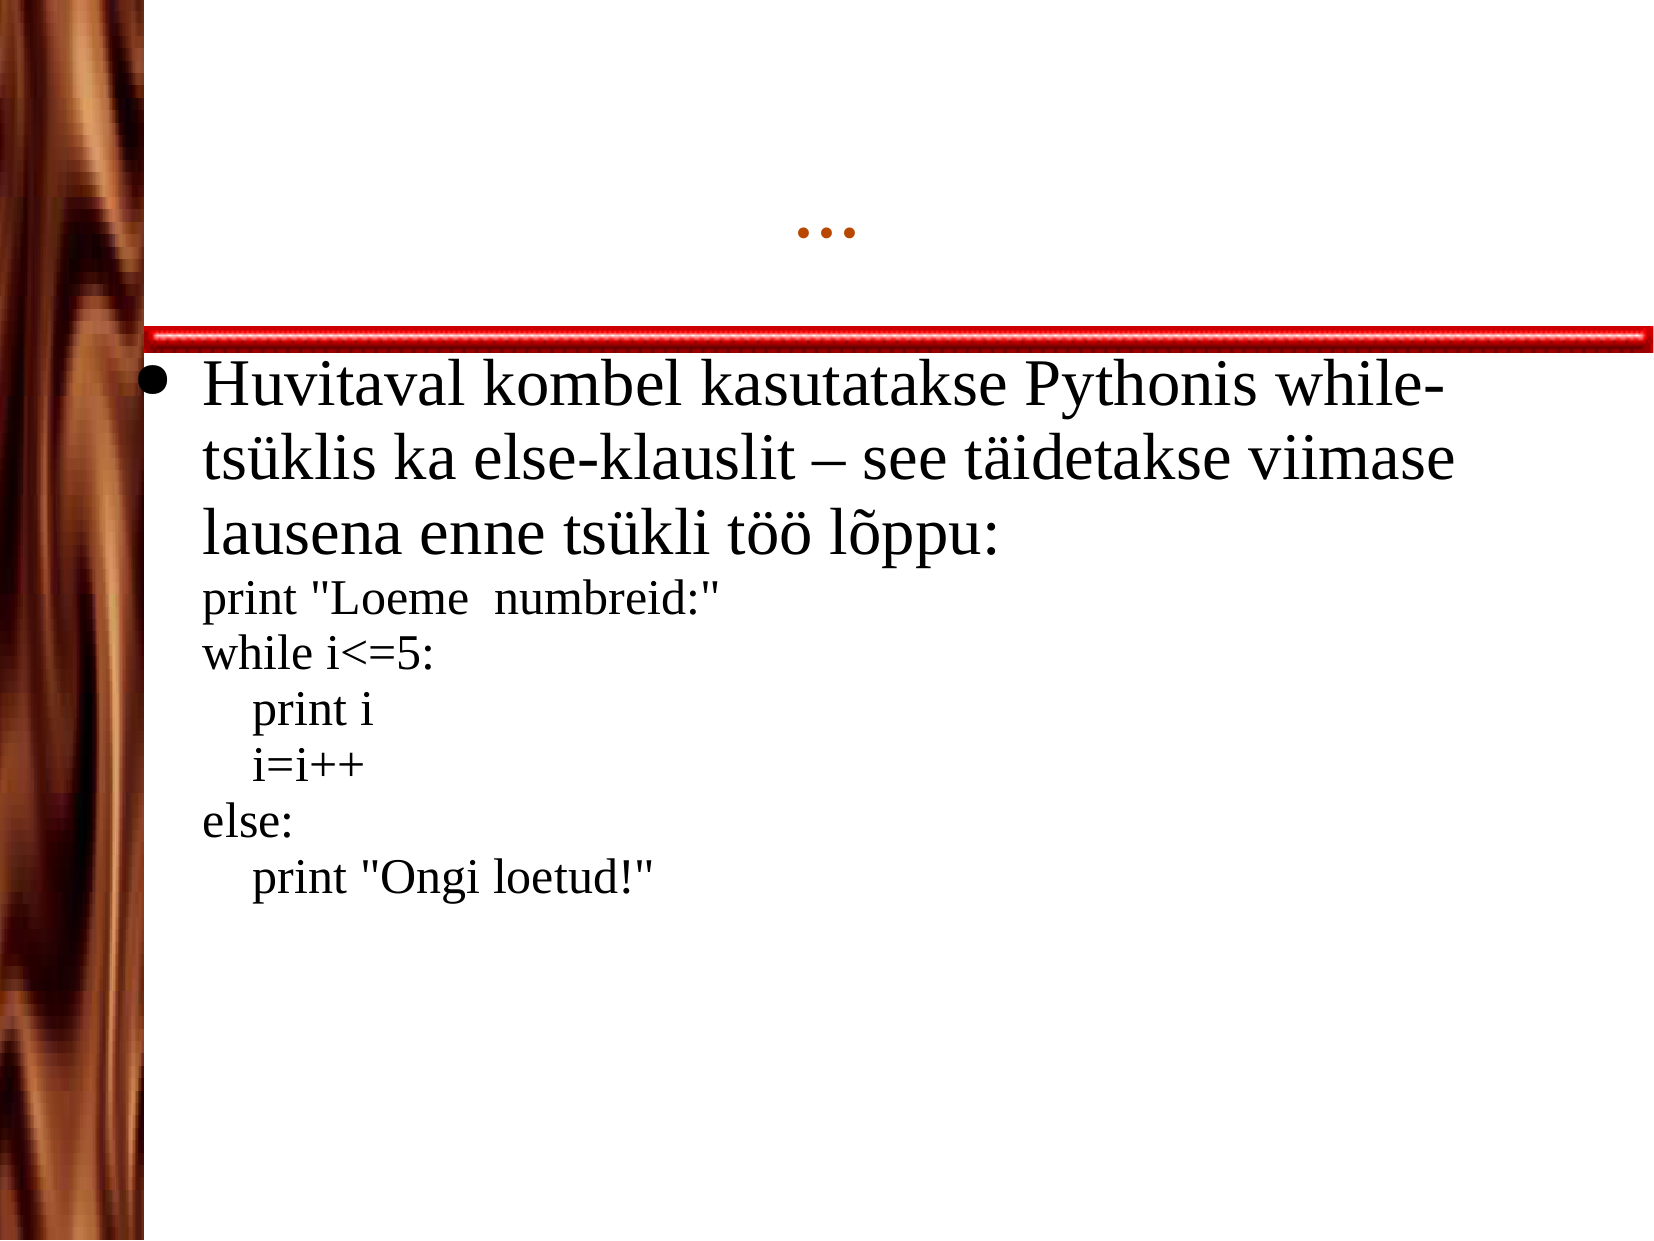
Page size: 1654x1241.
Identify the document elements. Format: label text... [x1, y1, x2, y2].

picture [0, 0, 1654, 1240]
list Huvitaval kombel kasutatakse Pythonis while-tsüklis ka else-klauslit – see täidetakse viimase lausena enne tsükli töö lõppu: print "Loeme numbreid:" while i<=5: print i i=i++ else: print "Ongi loetud!" [121, 344, 1533, 1126]
title ... [121, 100, 1533, 312]
